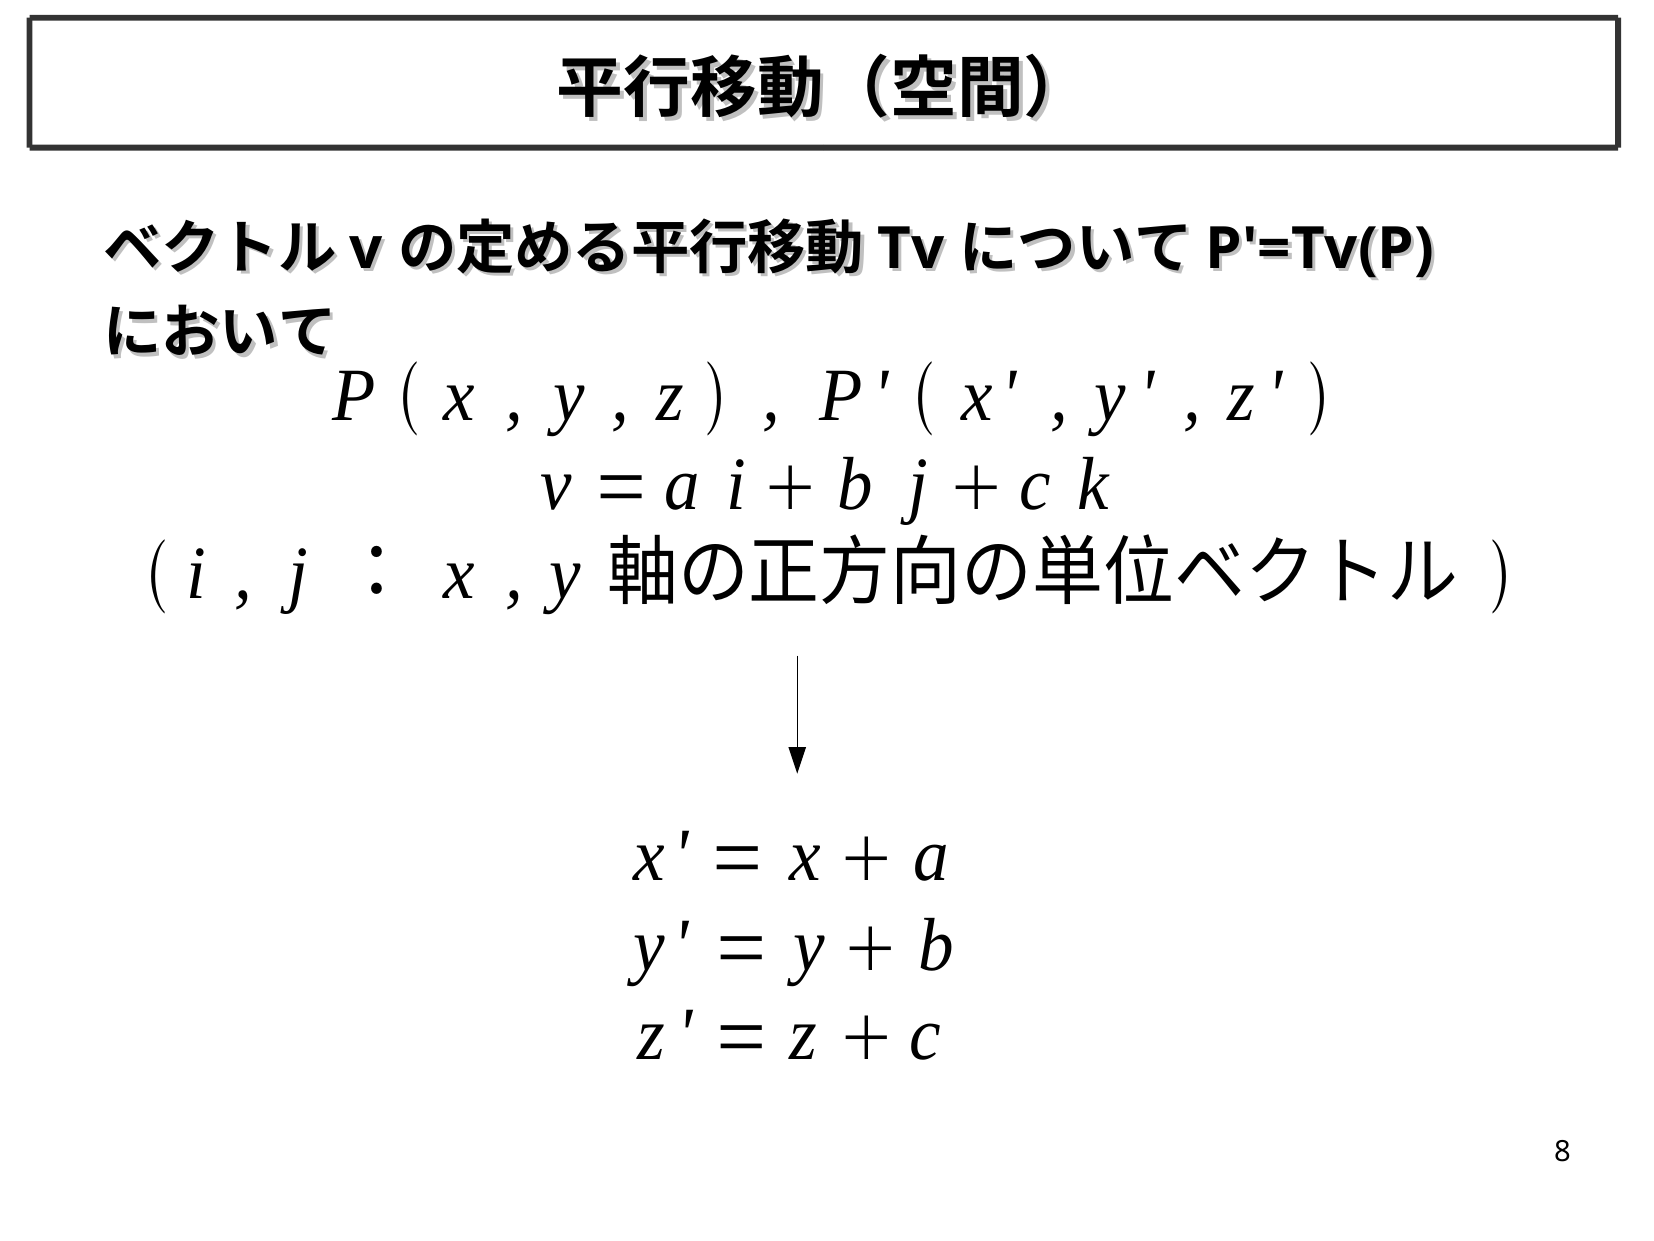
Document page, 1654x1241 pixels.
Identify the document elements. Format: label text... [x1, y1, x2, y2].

chart [606, 815, 984, 1081]
text_box 平行移動（空間） [29, 17, 1619, 148]
text_box ベクトル v の定める平行移動 Tv について P'=Tv(P) において [88, 193, 1293, 334]
chart [128, 354, 1527, 709]
